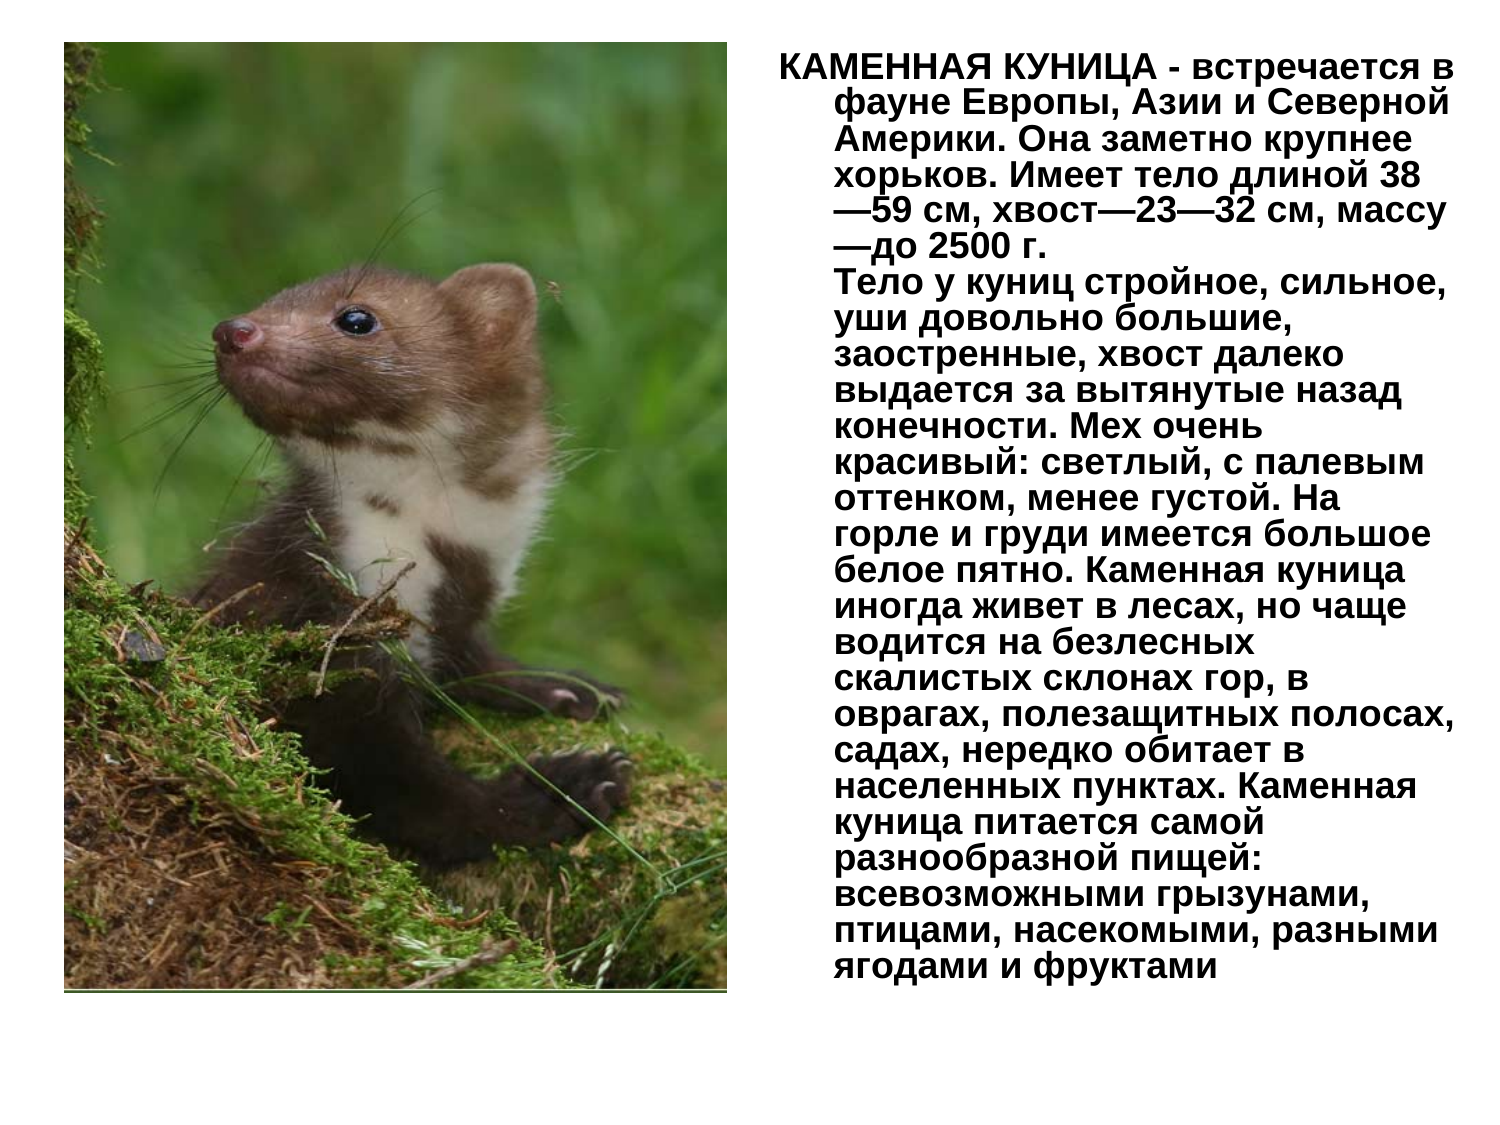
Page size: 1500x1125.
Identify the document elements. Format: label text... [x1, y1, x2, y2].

list КАМЕННАЯ КУНИЦА - встречается в фауне Европы, Азии и Северной Америки. Она заметно крупнее хорьков. Имеет тело длиной 38—59 см, хвост—23—32 см, массу—до 2500 г. Тело у куниц стройное, сильное, уши довольно большие, заостренные, хвост далеко выдается за вытянутые назад конечности. Мех очень красивый: светлый, с палевым оттенком, менее густой. На горле и груди имеется большое белое пятно. Каменная куница иногда живет в лесах, но чаще водится на безлесных скалистых склонах гор, в оврагах, полезащитных полосах, садах, нередко обитает в населенных пунктах. Каменная куница питается самой разнообразной пищей: всевозможными грызунами, птицами, насекомыми, разными ягодами и фруктами [762, 42, 1471, 1006]
picture [64, 42, 727, 993]
